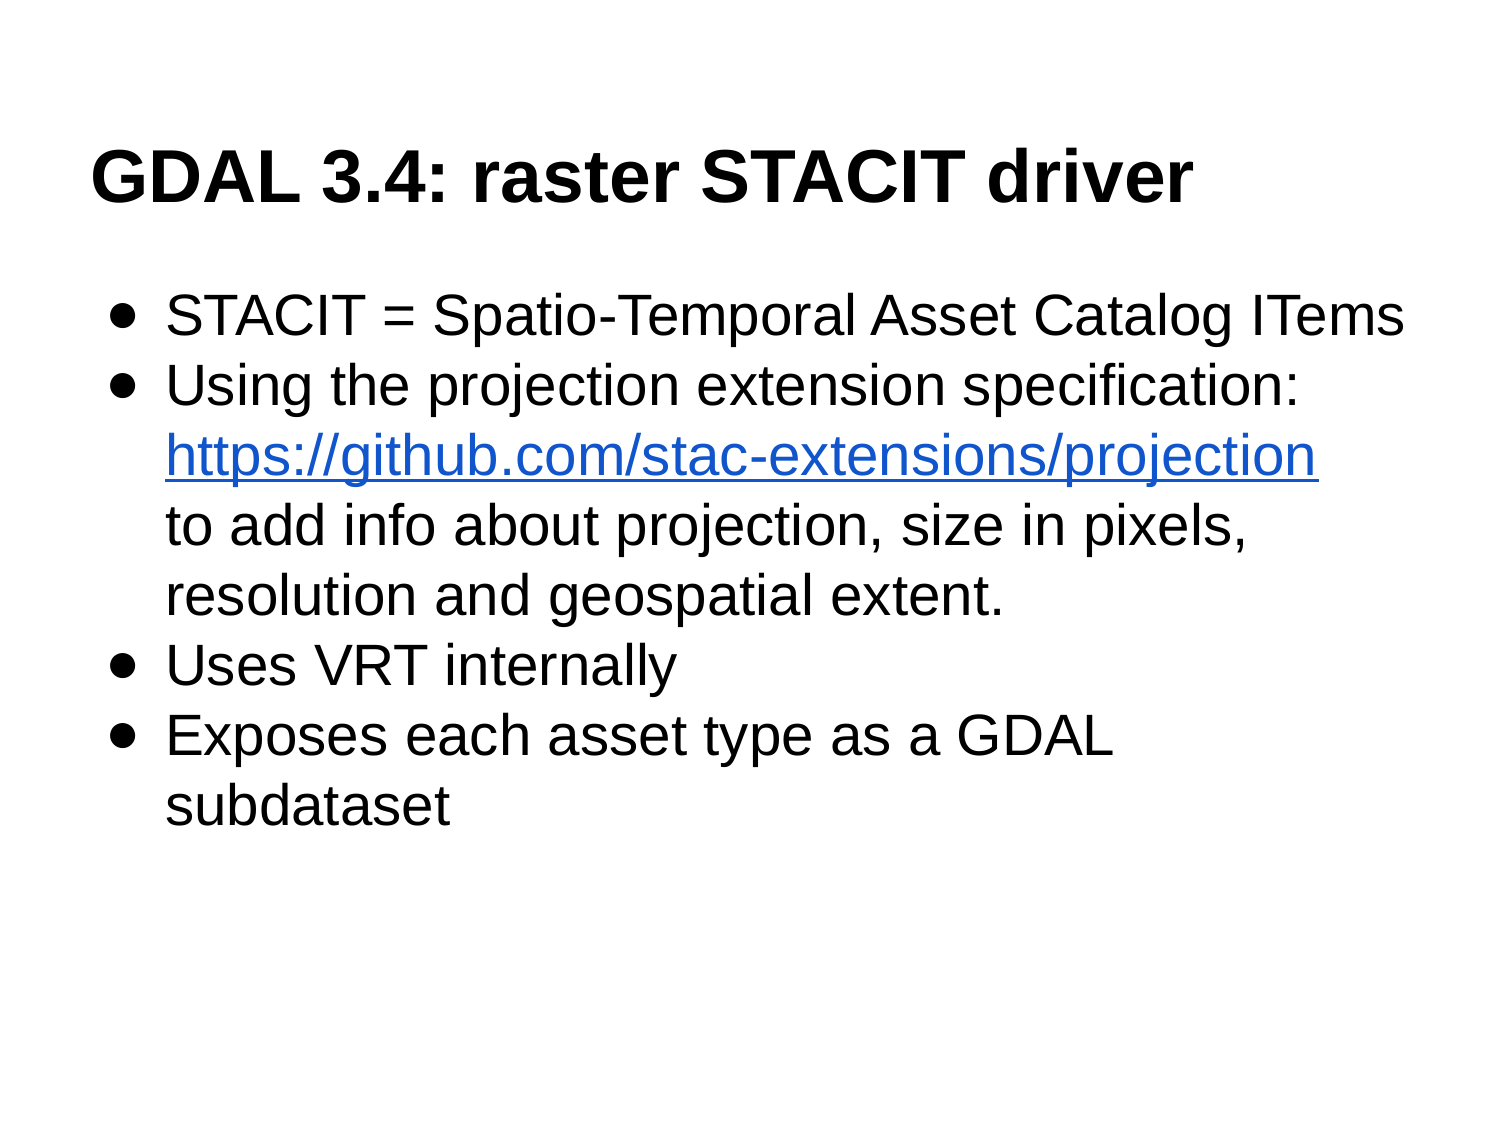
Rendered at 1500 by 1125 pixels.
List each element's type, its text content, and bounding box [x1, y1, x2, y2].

list STACIT = Spatio-Temporal Asset Catalog ITems Using the projection extension specification: https://github.com/stac-extensions/projection to add info about projection, size in pixels, resolution and geospatial extent. Uses VRT internally Exposes each asset type as a GDAL subdataset [75, 262, 1425, 1078]
title GDAL 3.4: raster STACIT driver [75, 45, 1425, 233]
